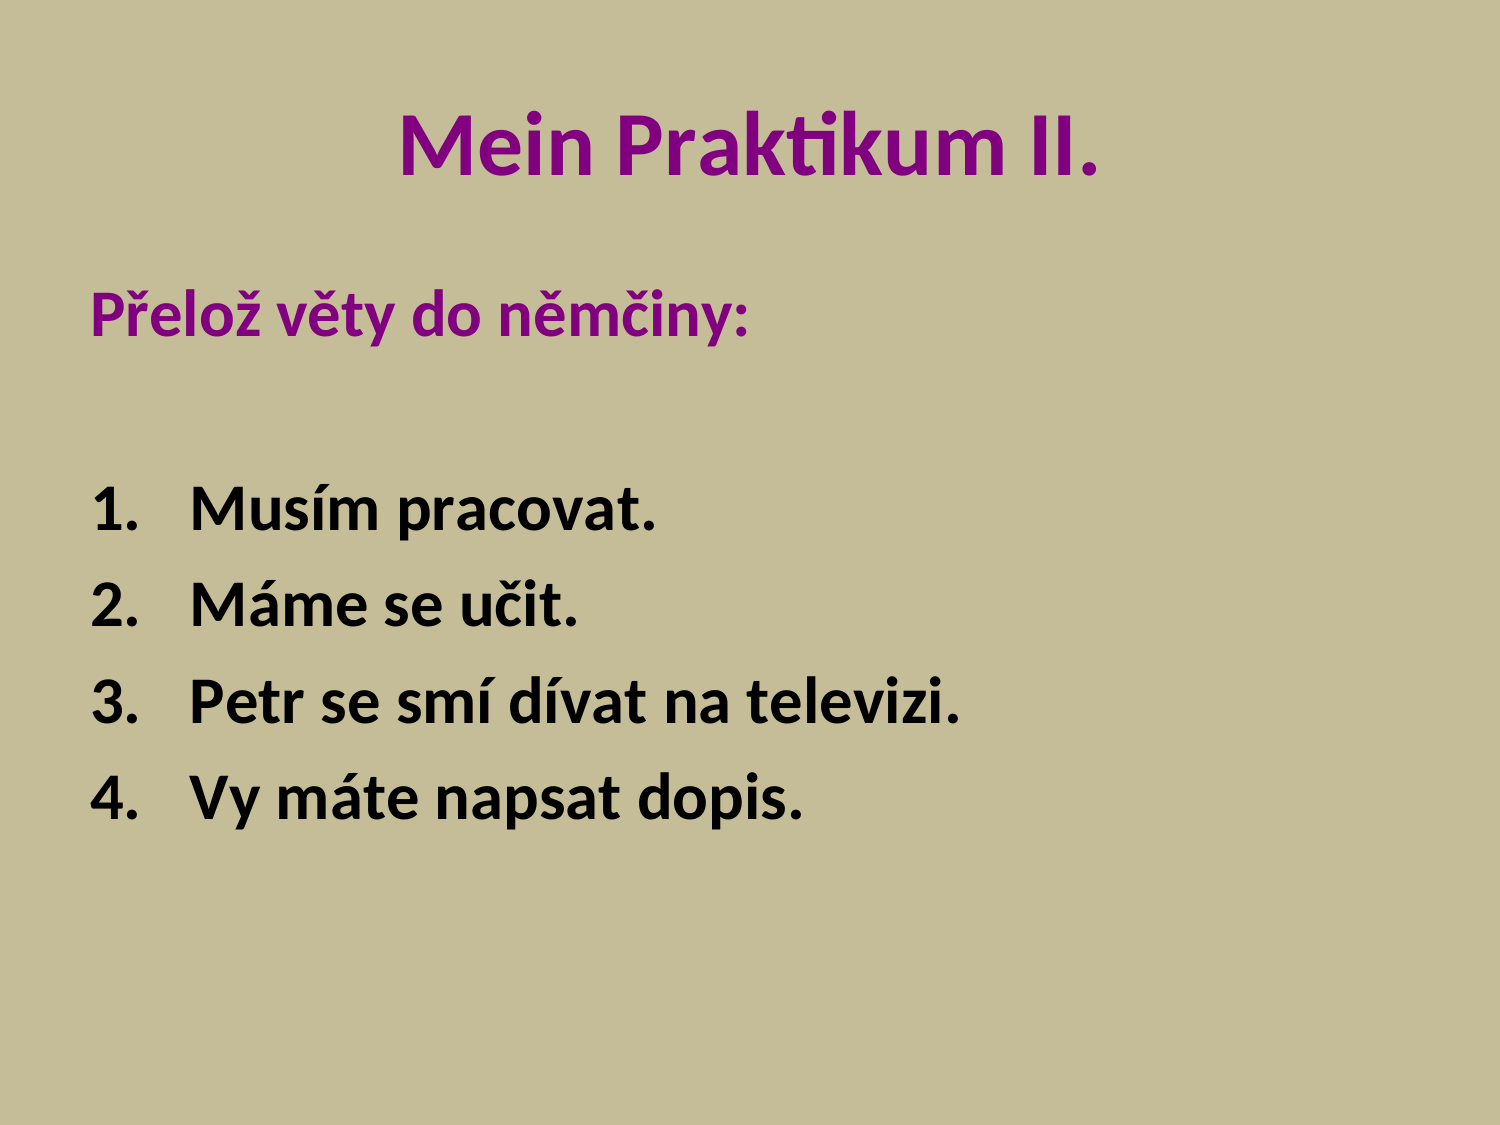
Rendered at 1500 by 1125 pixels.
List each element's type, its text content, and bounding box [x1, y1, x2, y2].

list Přelož věty do němčiny: Musím pracovat. Máme se učit. Petr se smí dívat na televizi. Vy máte napsat dopis. [75, 262, 1426, 1125]
title Mein Praktikum II. [75, 45, 1426, 233]
